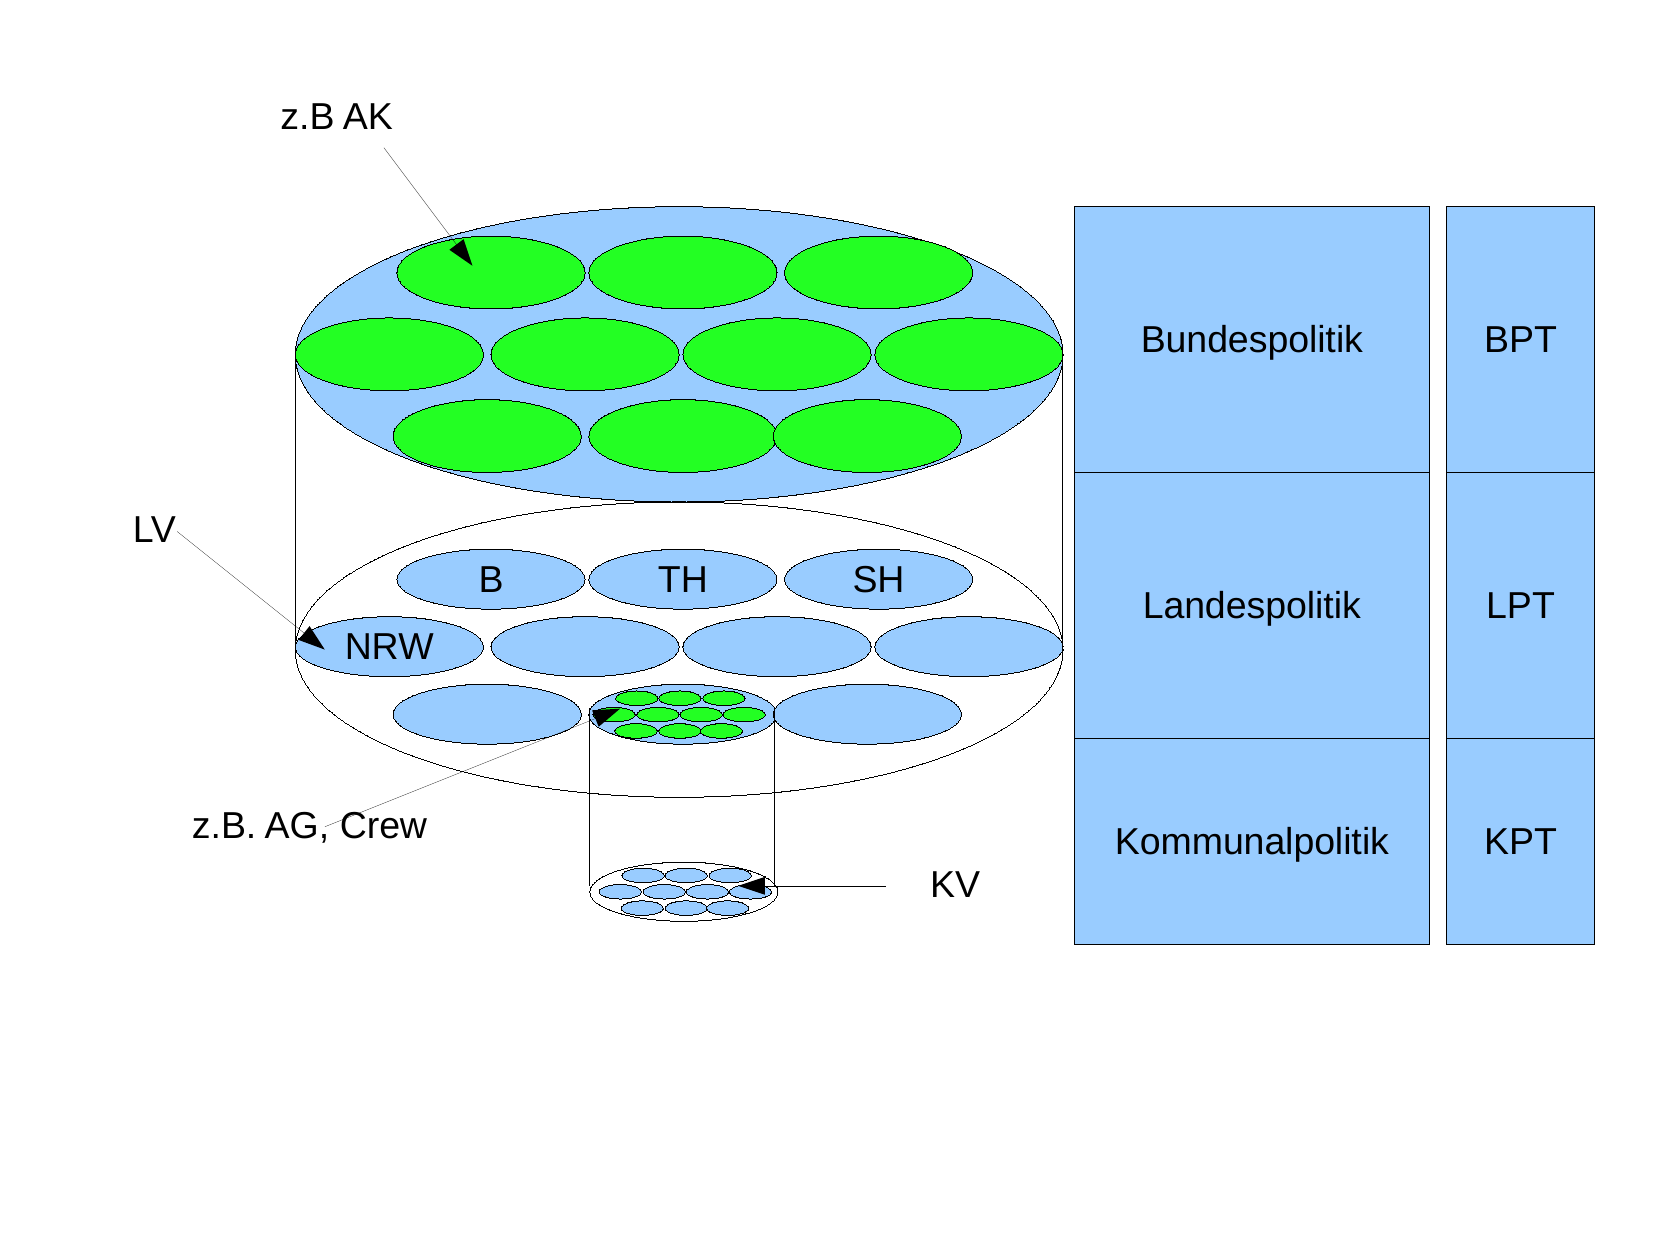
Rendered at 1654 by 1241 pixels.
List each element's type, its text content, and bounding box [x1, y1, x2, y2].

text_box Bundespolitik [1074, 206, 1430, 472]
text_box [874, 616, 1063, 677]
text_box z.B AK [265, 88, 411, 150]
text_box [295, 206, 1064, 503]
text_box z.B. AG, Crew [177, 797, 444, 918]
text_box TH [588, 549, 777, 610]
text_box [490, 616, 680, 677]
text_box SH [784, 549, 973, 610]
text_box [682, 616, 872, 677]
text_box BPT [1446, 206, 1595, 472]
text_box [643, 884, 772, 900]
text_box B [396, 549, 586, 610]
text_box [709, 868, 752, 883]
text_box [590, 684, 962, 745]
text_box Kommunalpolitik [1074, 738, 1430, 945]
text_box [665, 900, 749, 916]
text_box KV [915, 856, 996, 918]
text_box NRW [296, 616, 484, 677]
text_box Landespolitik [1074, 472, 1430, 738]
text_box KPT [1446, 738, 1595, 945]
text_box LV [118, 500, 190, 563]
text_box [621, 900, 664, 916]
text_box [599, 884, 642, 900]
text_box [393, 684, 582, 745]
text_box LPT [1446, 472, 1595, 738]
text_box [621, 868, 708, 883]
